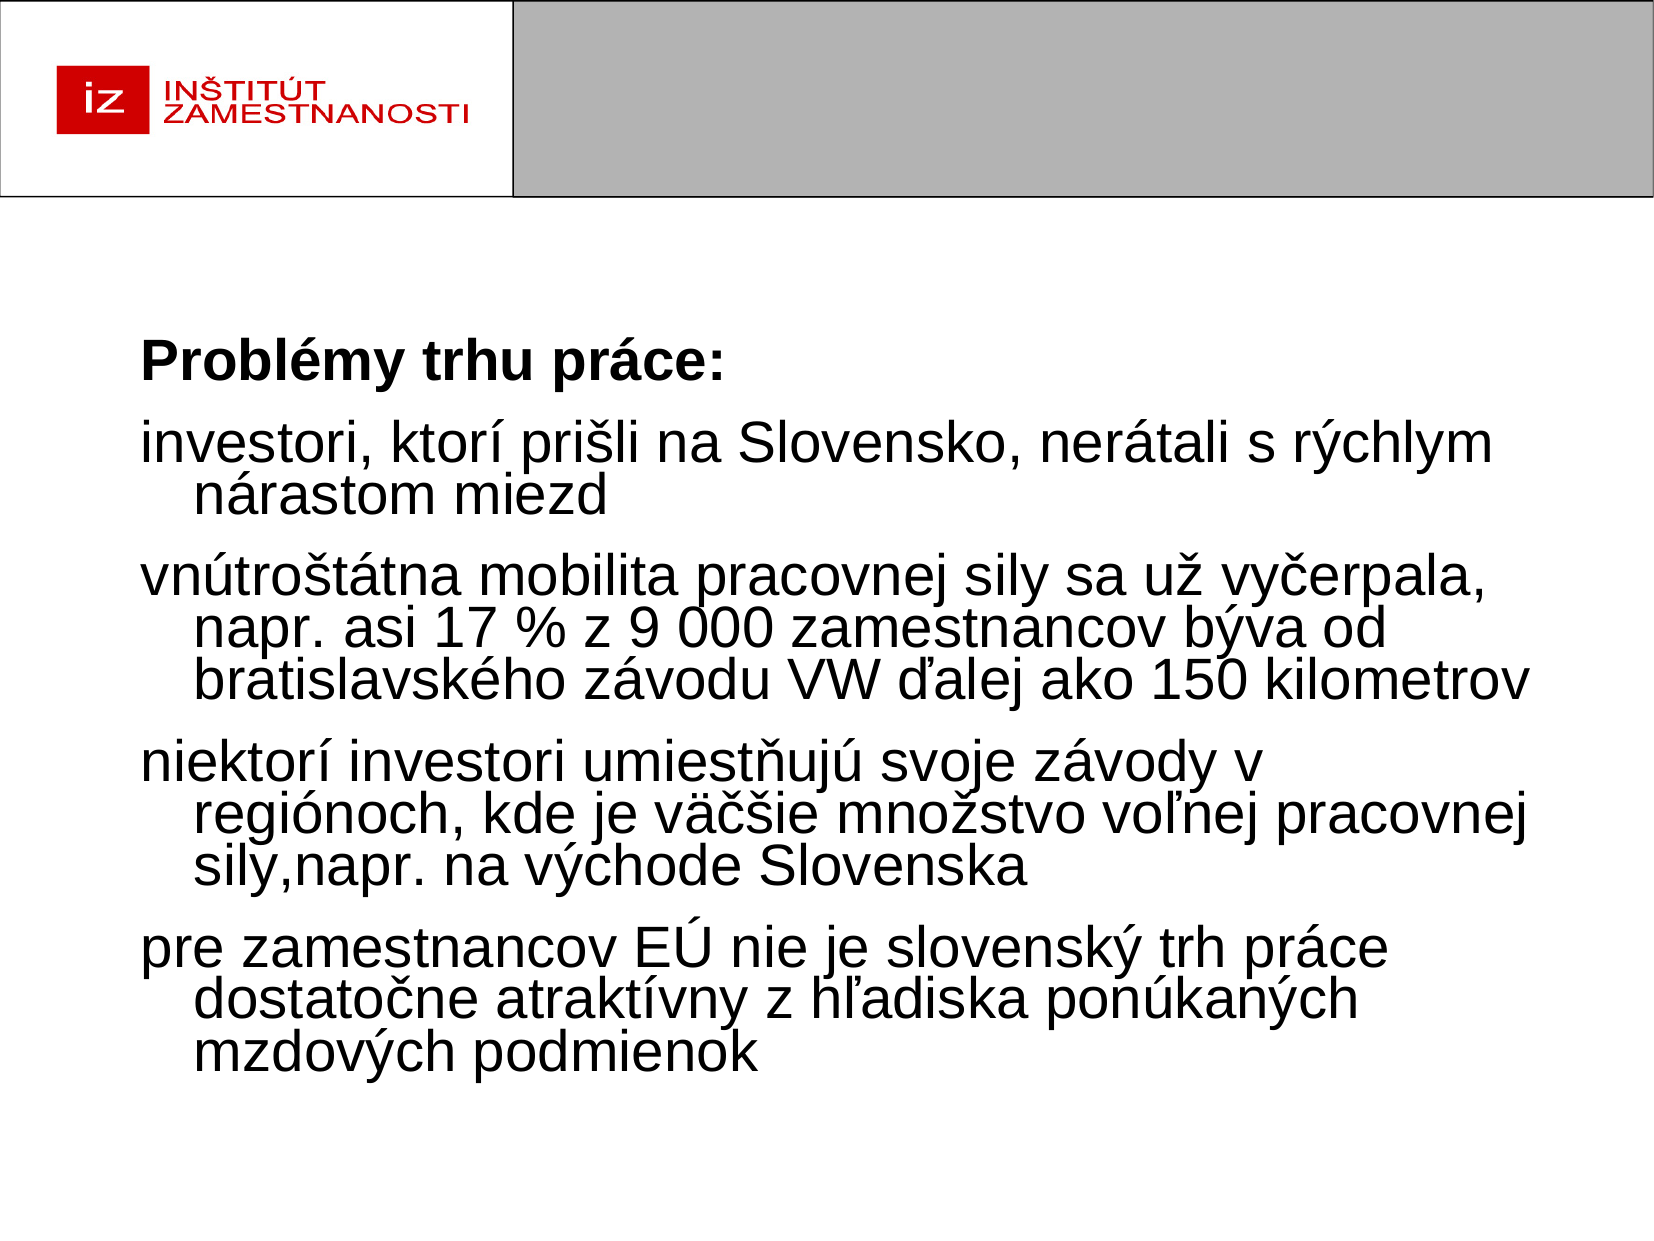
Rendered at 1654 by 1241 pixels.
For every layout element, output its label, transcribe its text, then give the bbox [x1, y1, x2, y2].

picture [5, 6, 513, 190]
list Problémy trhu práce: investori, ktorí prišli na Slovensko, nerátali s rýchlym nárastom miezd vnútroštátna mobilita pracovnej sily sa už vyčerpala, napr. asi 17 % z 9 000 zamestnancov býva od bratislavského závodu VW ďalej ako 150 kilometrov niektorí investori umiestňujú svoje závody v regiónoch, kde je väčšie množstvo voľnej pracovnej sily,napr. na východe Slovenska pre zamestnancov EÚ nie je slovenský trh práce dostatočne atraktívny z hľadiska ponúkaných mzdových podmienok [123, 339, 1536, 1147]
text_box [0, 0, 1654, 197]
